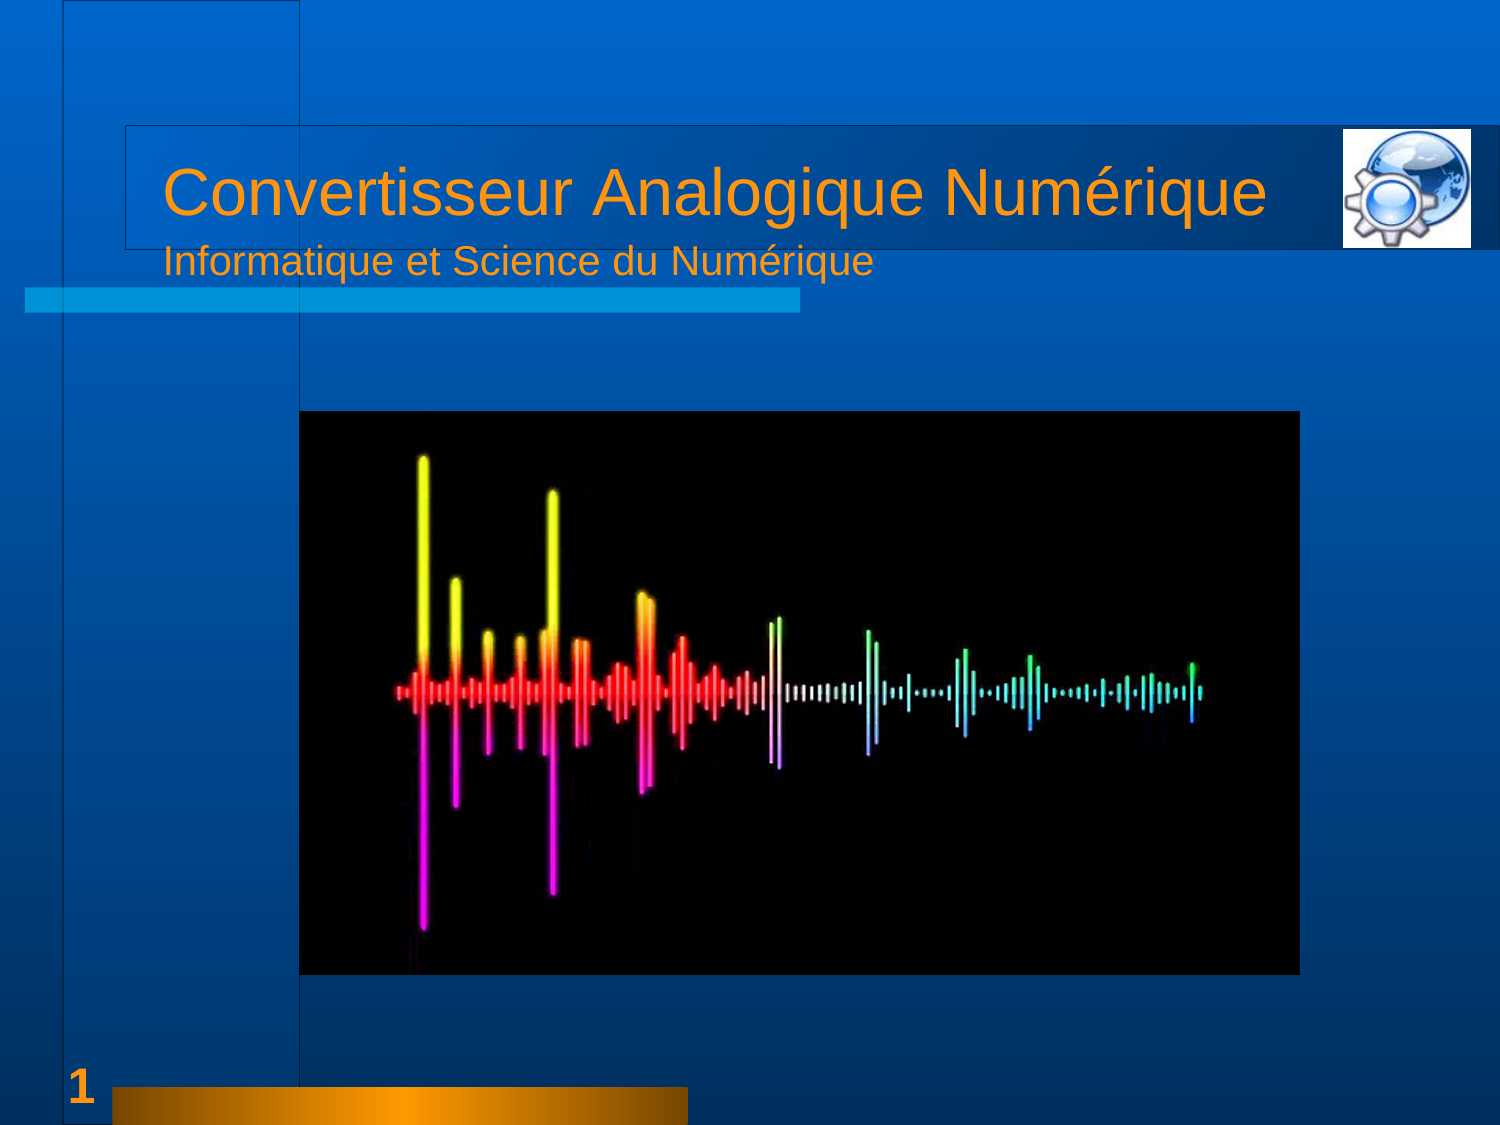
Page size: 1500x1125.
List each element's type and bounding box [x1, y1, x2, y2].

picture [1343, 129, 1471, 248]
picture [299, 411, 1300, 975]
